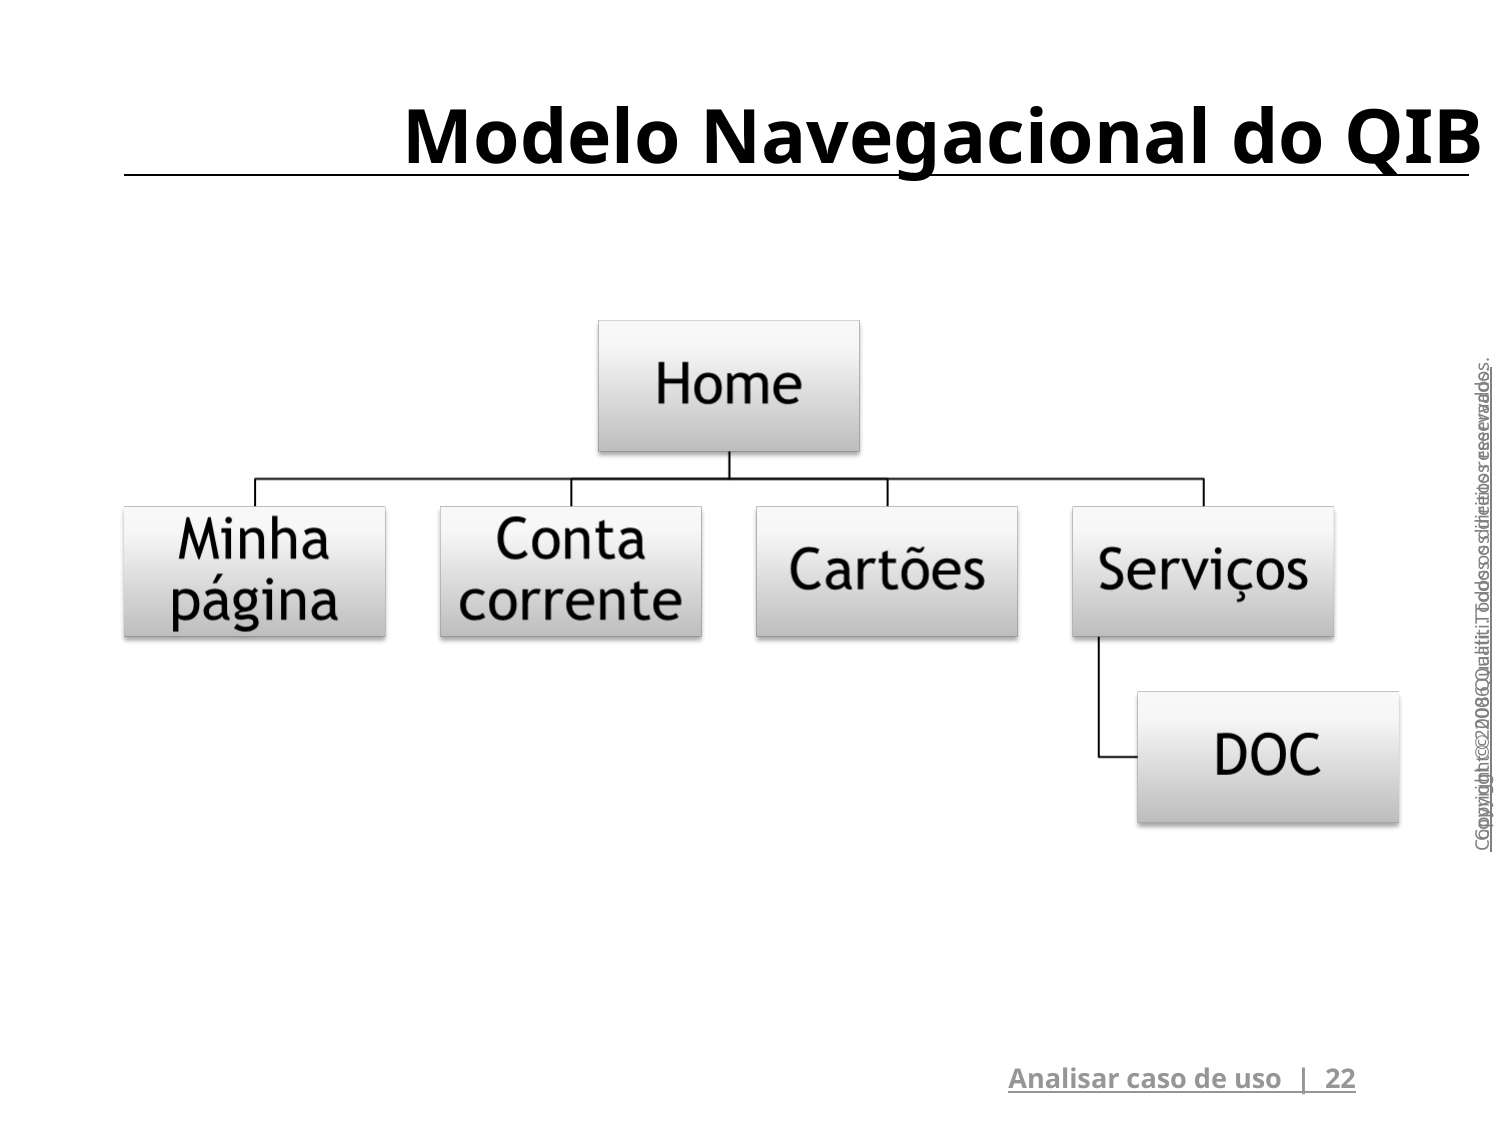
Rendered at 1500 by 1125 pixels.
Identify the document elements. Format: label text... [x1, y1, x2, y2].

title Modelo Navegacional do QIB [137, 0, 1500, 186]
text_box Analisar caso de uso | <número> [645, 1054, 1371, 1105]
picture [117, 184, 1406, 960]
